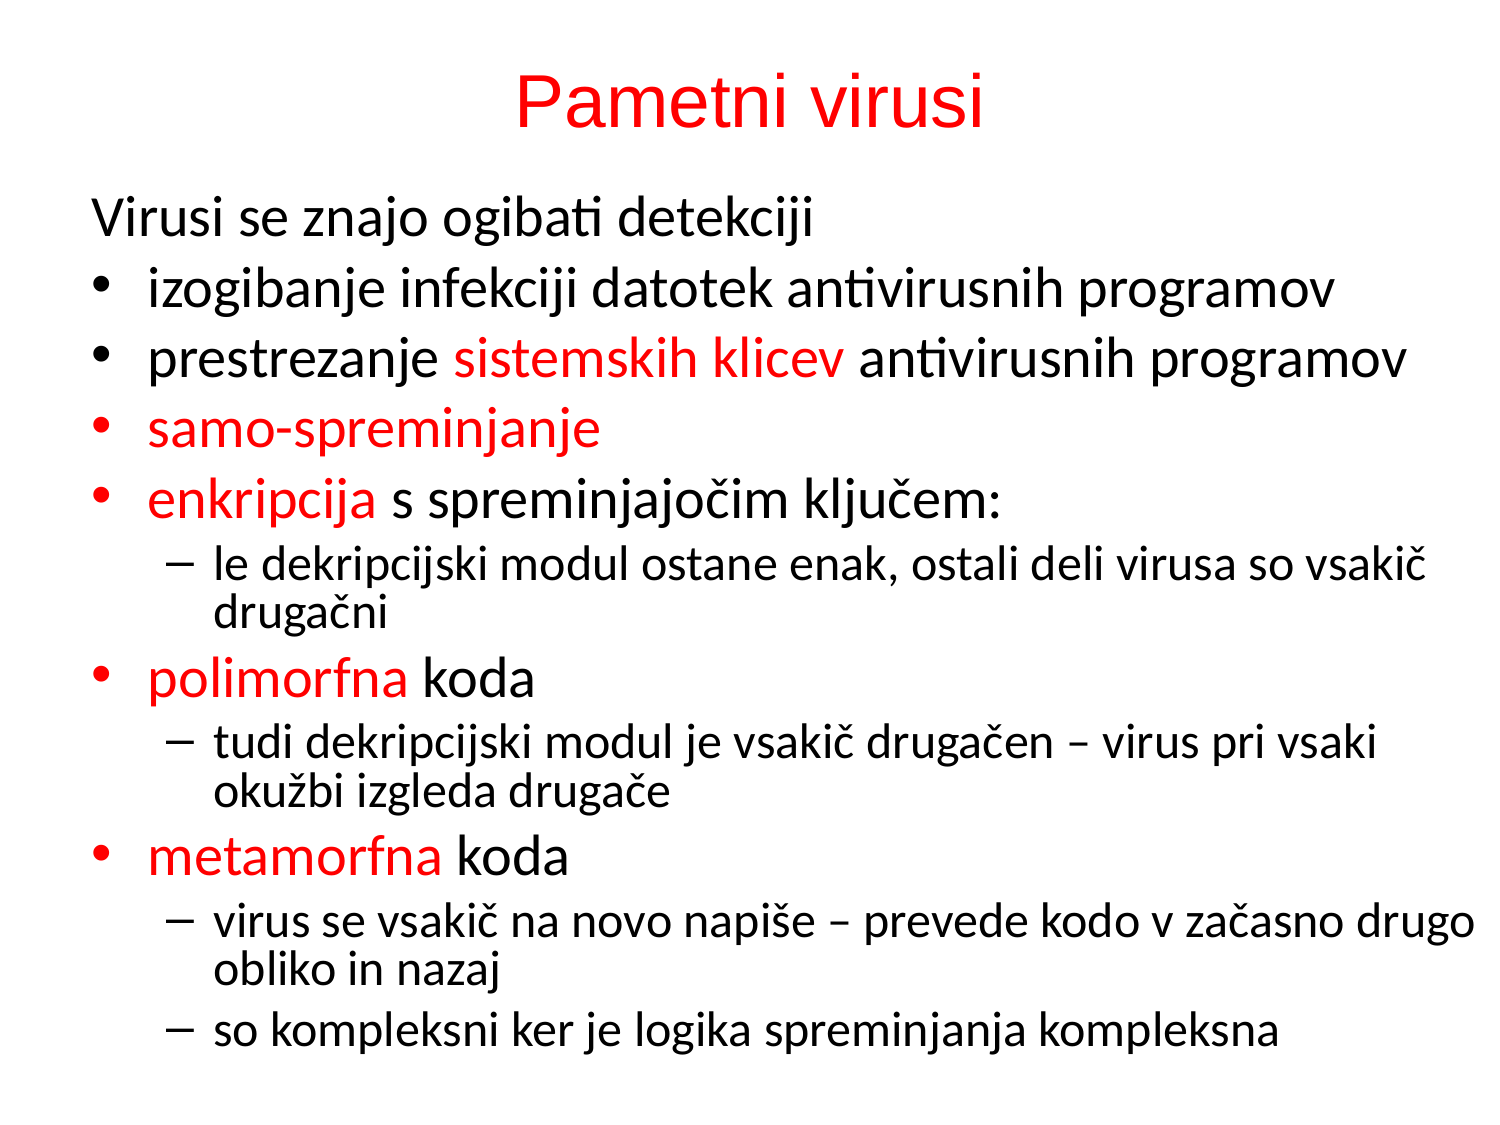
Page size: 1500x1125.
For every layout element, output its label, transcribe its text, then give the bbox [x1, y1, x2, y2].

title Pametni virusi [75, 45, 1426, 151]
list Virusi se znajo ogibati detekciji izogibanje infekciji datotek antivirusnih programov prestrezanje sistemskih klicev antivirusnih programov samo-spreminjanje enkripcija s spreminjajočim ključem: le dekripcijski modul ostane enak, ostali deli virusa so vsakič drugačni polimorfna koda tudi dekripcijski modul je vsakič drugačen – virus pri vsaki okužbi izgleda drugače metamorfna koda virus se vsakič na novo napiše – prevede kodo v začasno drugo obliko in nazaj so kompleksni ker je logika spreminjanja kompleksna [76, 184, 1500, 1121]
